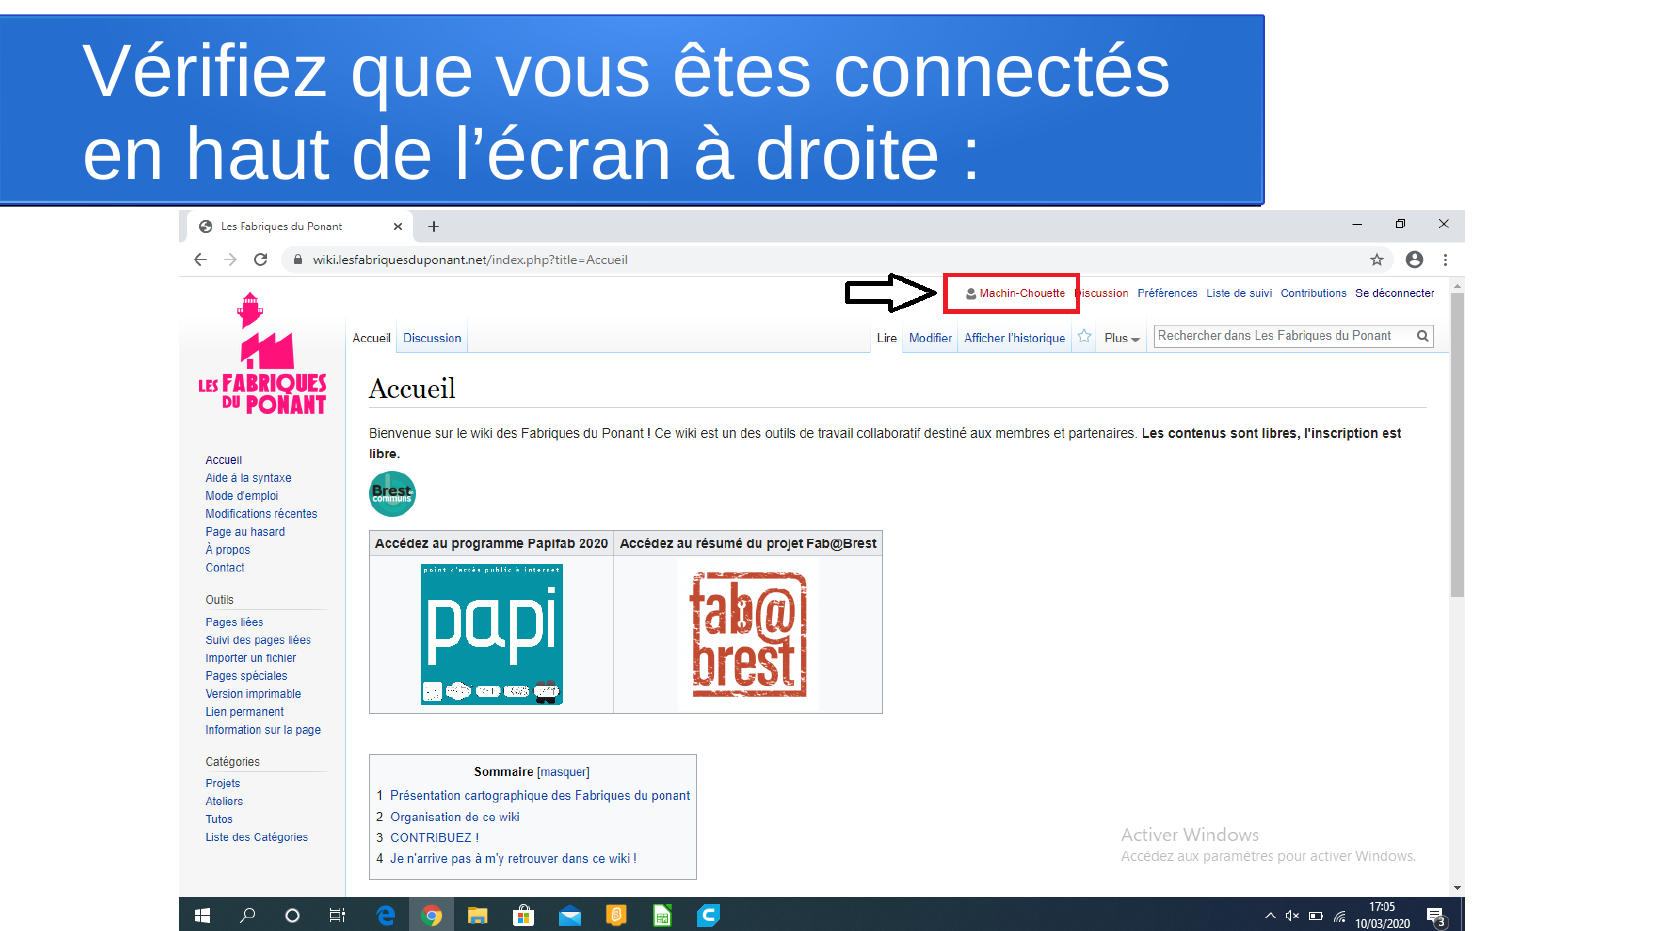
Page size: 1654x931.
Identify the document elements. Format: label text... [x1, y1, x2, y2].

picture [179, 210, 1465, 931]
title Vérifiez que vous êtes connectés en haut de l’écran à droite : [82, 29, 1235, 196]
